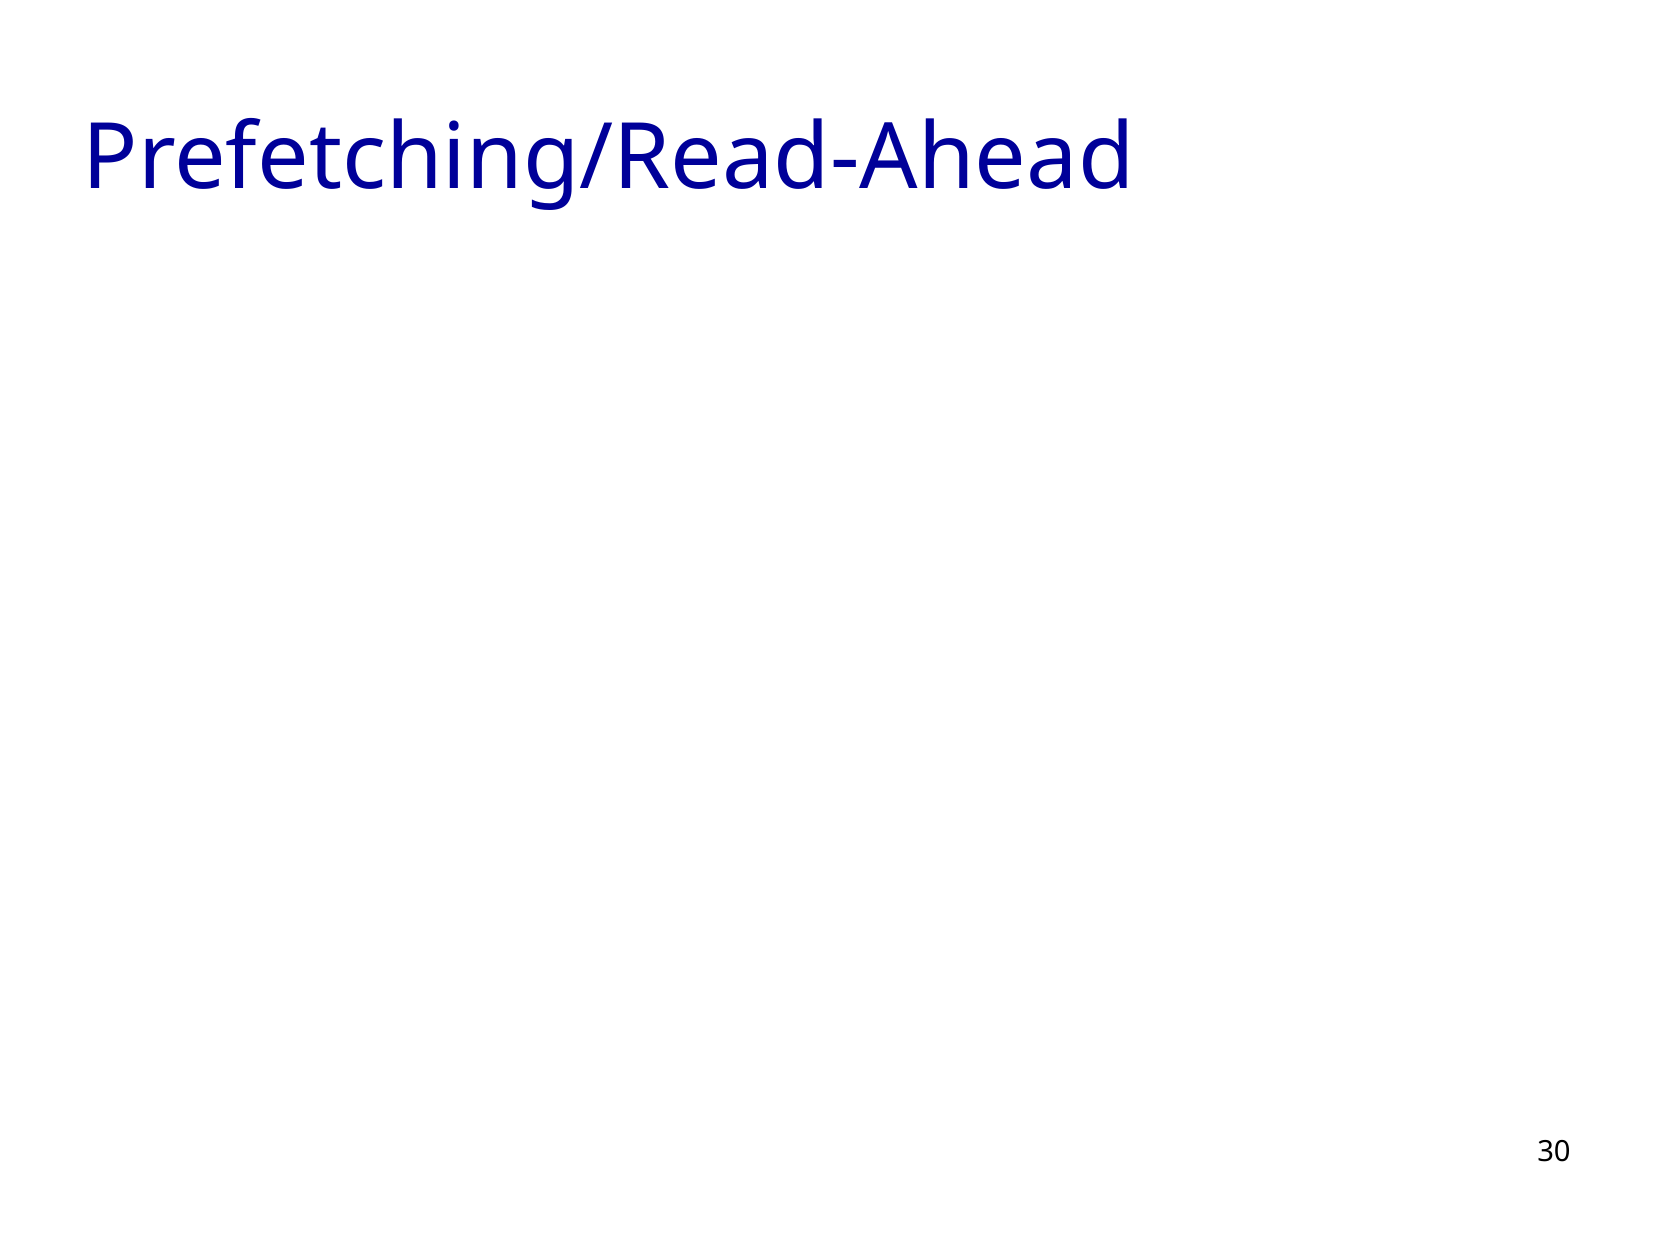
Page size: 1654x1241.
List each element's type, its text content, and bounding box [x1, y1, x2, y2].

title Prefetching/Read-Ahead [82, 49, 1571, 257]
